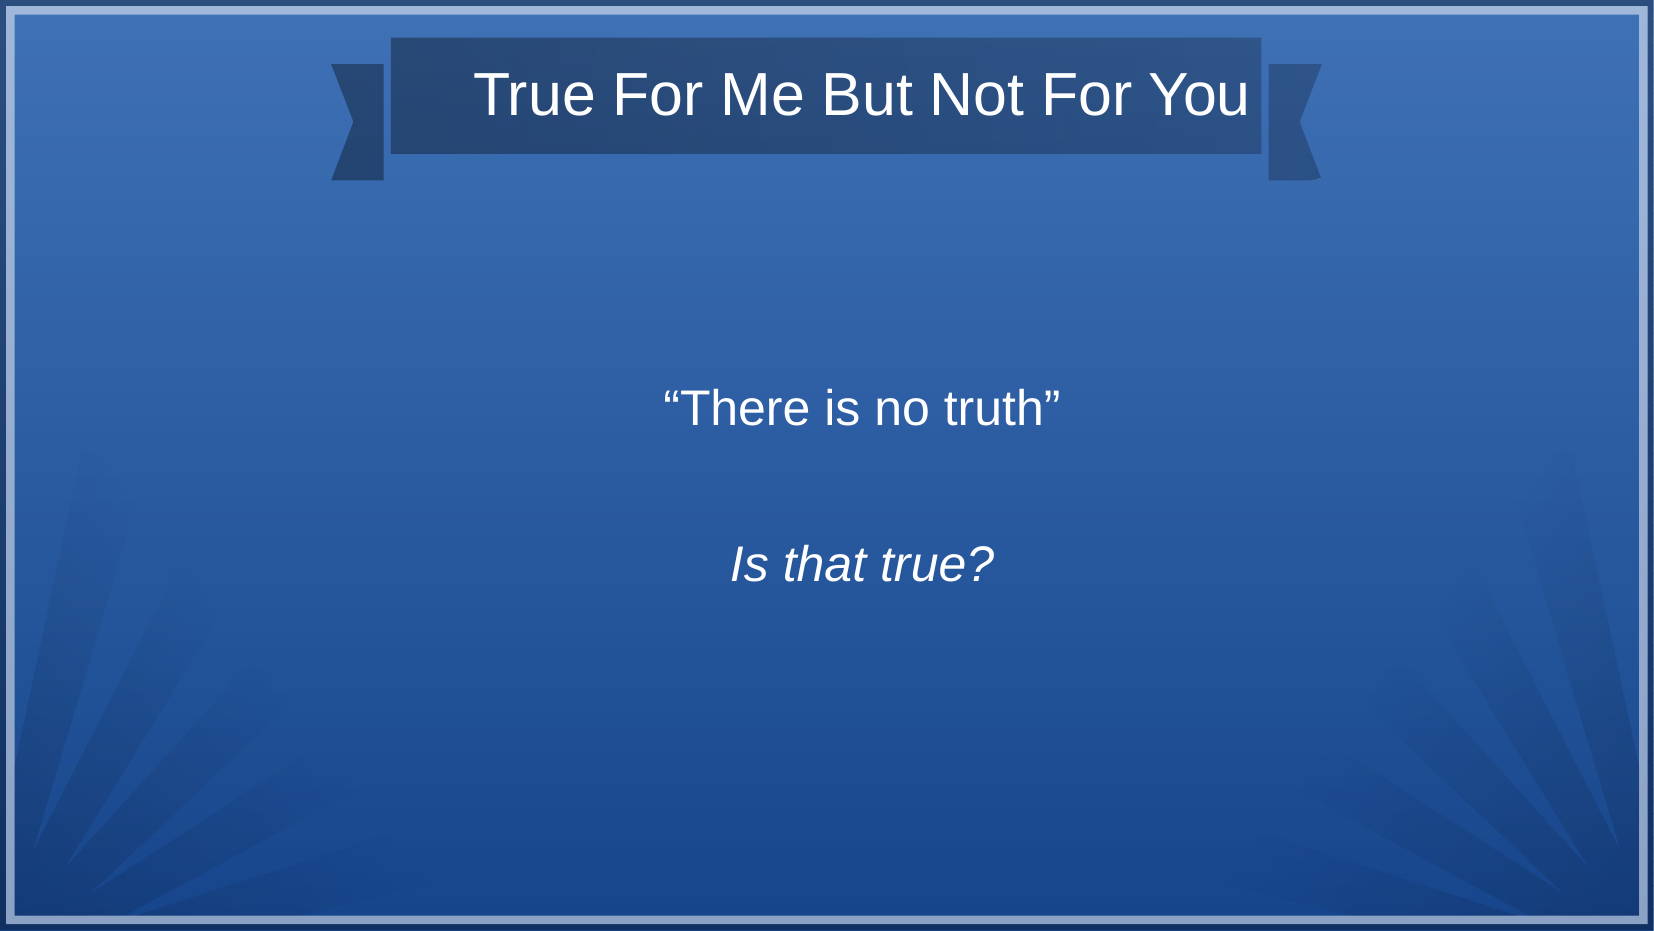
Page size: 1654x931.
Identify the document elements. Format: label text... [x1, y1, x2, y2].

title True For Me But Not For You [389, 35, 1264, 154]
list “There is no truth” Is that true? [82, 224, 1571, 848]
